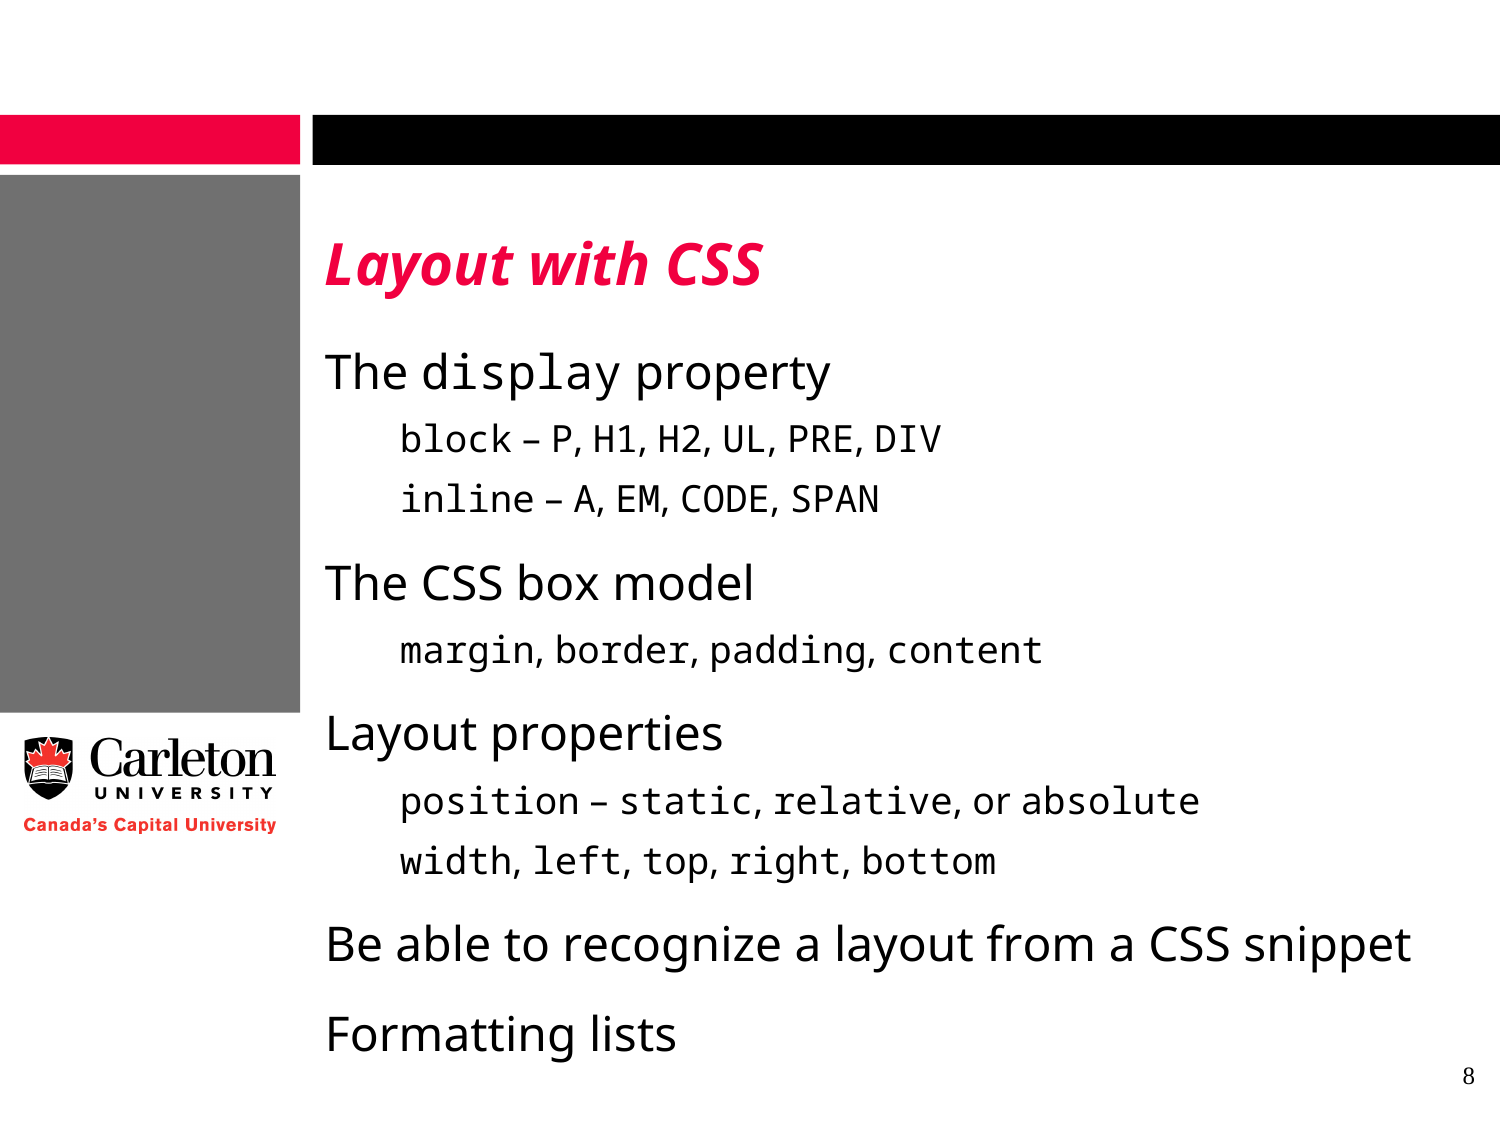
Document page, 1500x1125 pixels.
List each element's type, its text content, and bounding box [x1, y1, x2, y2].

picture [24, 737, 276, 834]
title Layout with CSS [324, 194, 1450, 324]
list The display property block – P, H1, H2, UL, PRE, DIV inline – A, EM, CODE, SPAN The CSS box model margin, border, padding, content Layout properties position – static, relative, or absolute width, left, top, right, bottom Be able to recognize a layout from a CSS snippet Formatting lists [324, 324, 1450, 1036]
